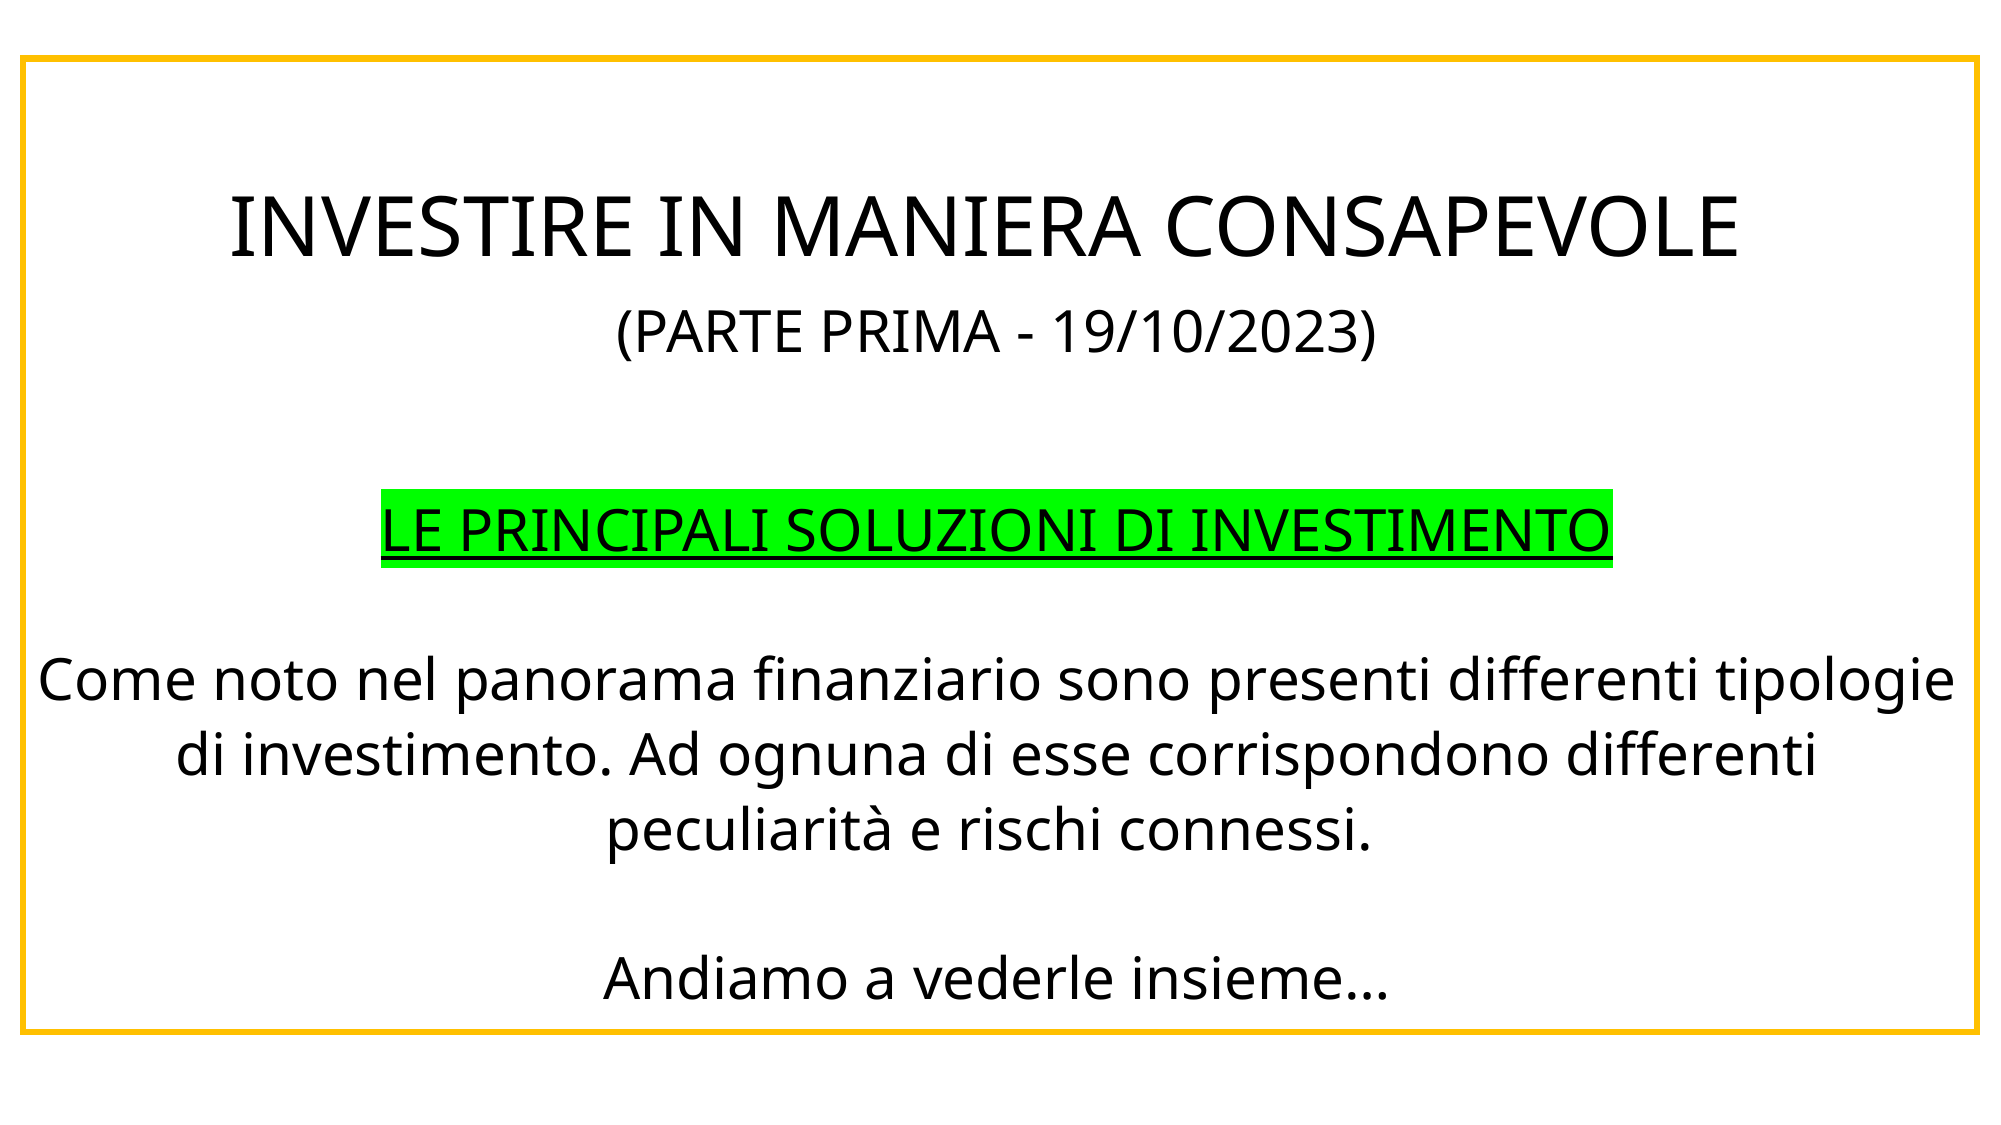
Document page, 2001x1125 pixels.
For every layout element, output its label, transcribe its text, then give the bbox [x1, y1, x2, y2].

text_box INVESTIRE IN MANIERA CONSAPEVOLE (PARTE PRIMA - 19/10/2023) LE PRINCIPALI SOLUZIONI DI INVESTIMENTO Come noto nel panorama finanziario sono presenti differenti tipologie di investimento. Ad ognuna di esse corrispondono differenti peculiarità e rischi connessi. Andiamo a vederle insieme… [22, 58, 1978, 1033]
